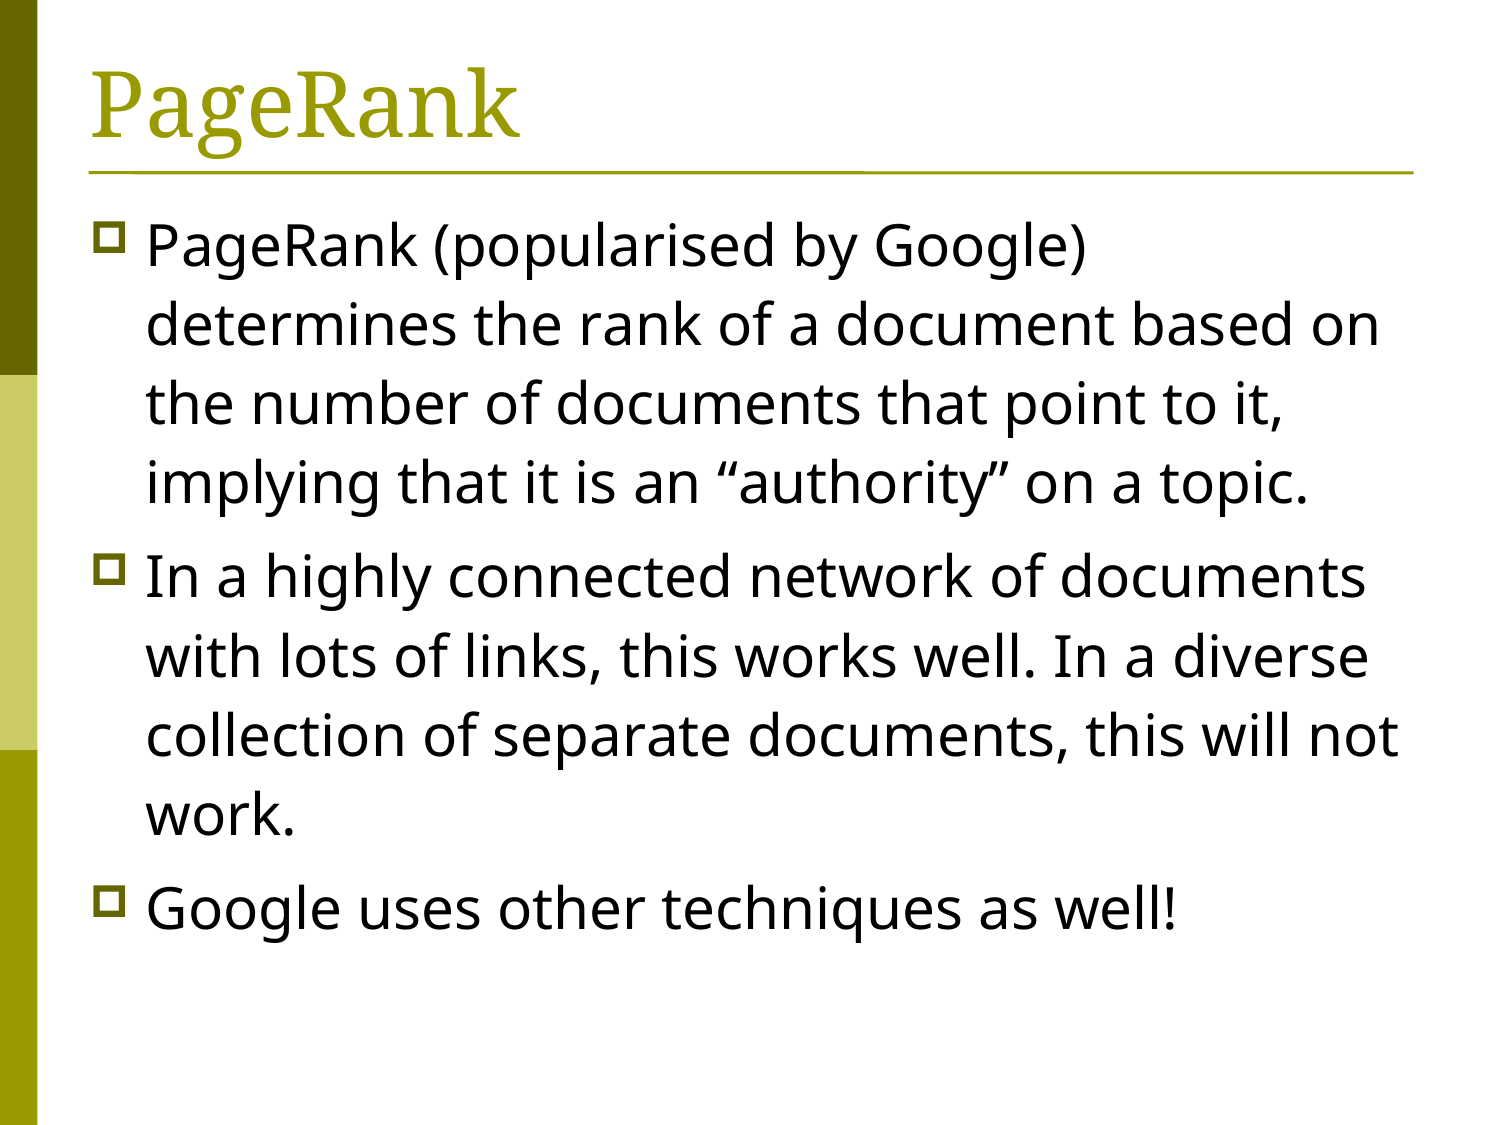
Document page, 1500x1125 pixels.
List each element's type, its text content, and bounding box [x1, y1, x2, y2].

title PageRank [75, 45, 1426, 173]
list PageRank (popularised by Google) determines the rank of a document based on the number of documents that point to it, implying that it is an “authority” on a topic. In a highly connected network of documents with lots of links, this works well. In a diverse collection of separate documents, this will not work. Google uses other techniques as well! [75, 196, 1426, 1006]
